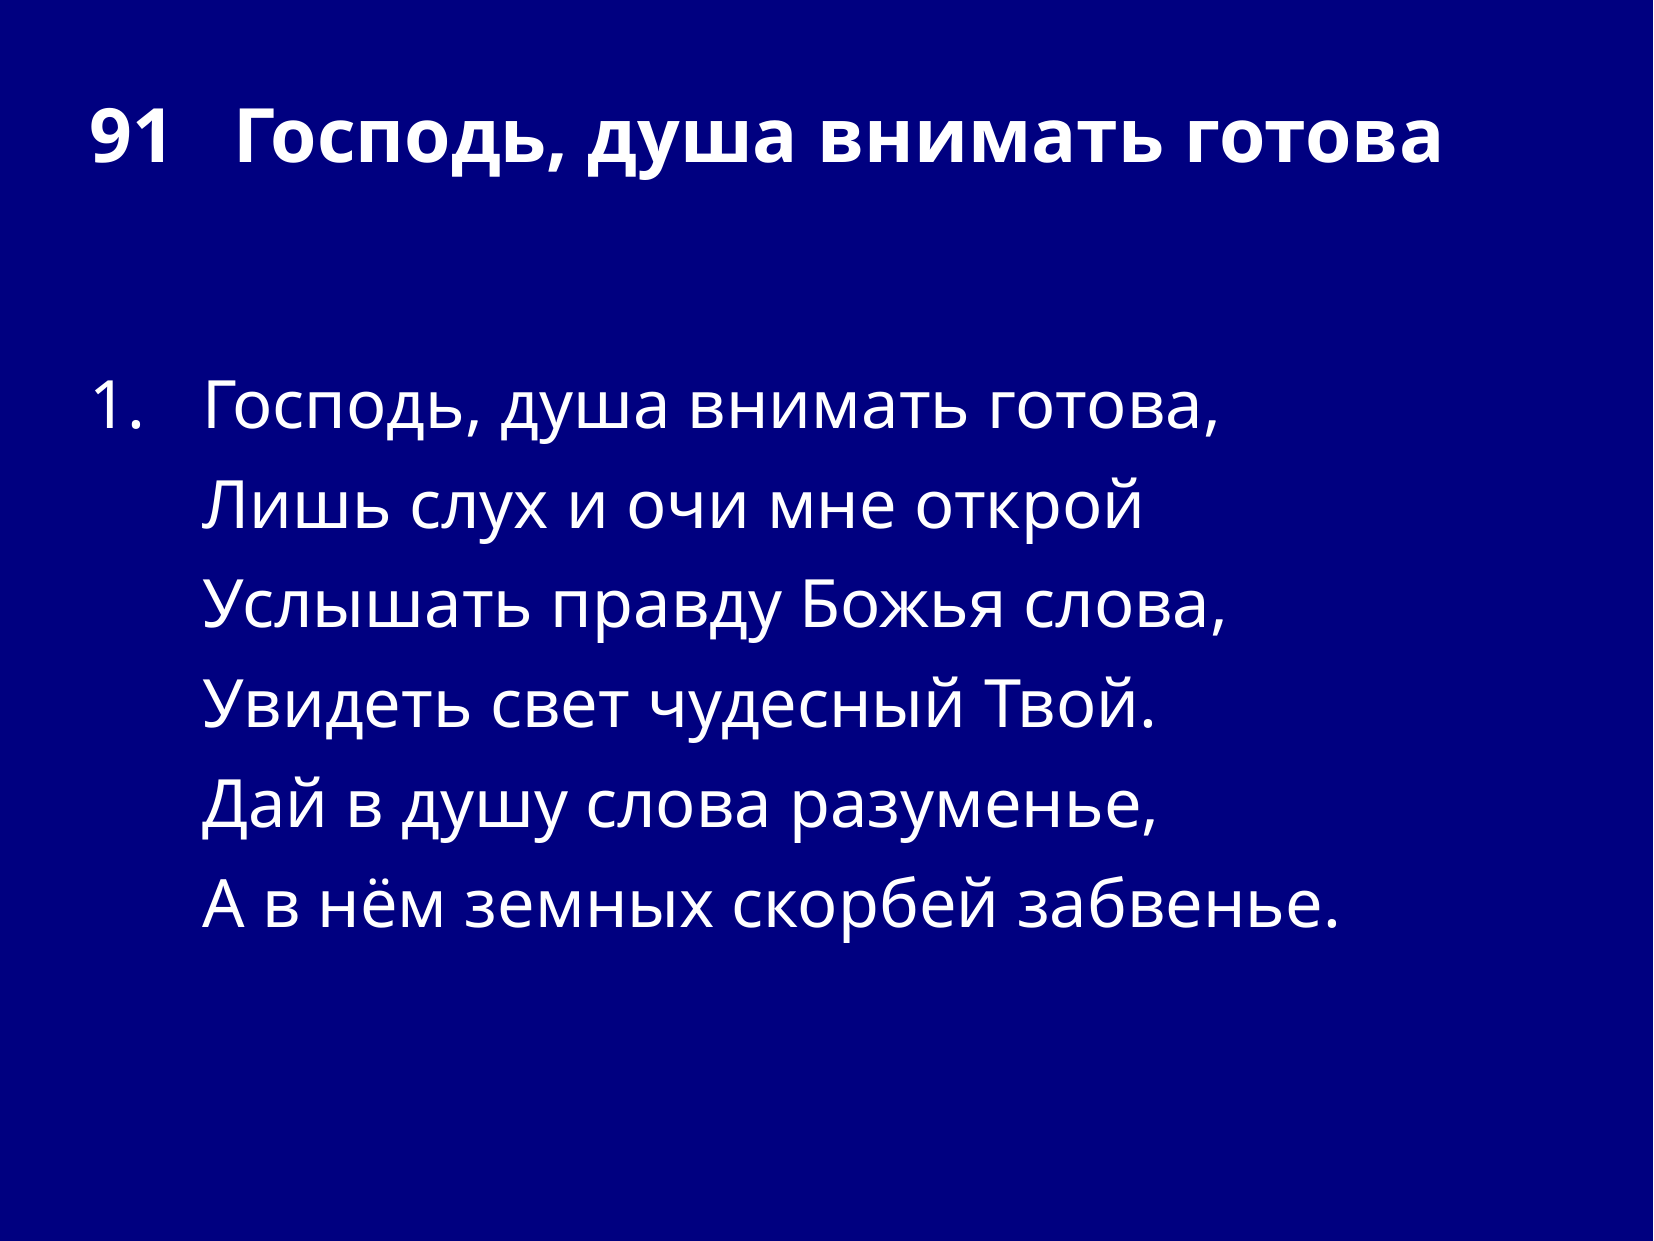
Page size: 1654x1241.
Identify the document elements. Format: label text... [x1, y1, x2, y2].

text_box 91 Господь, душа внимать готова [75, 75, 1653, 188]
text_box 1. Господь, душа внимать готова, Лишь слух и очи мне открой Услышать правду Божья слова, Увидеть свет чудесный Твой. Дай в душу слова разуменье, А в нём земных скорбей забвенье. [75, 188, 1576, 1163]
